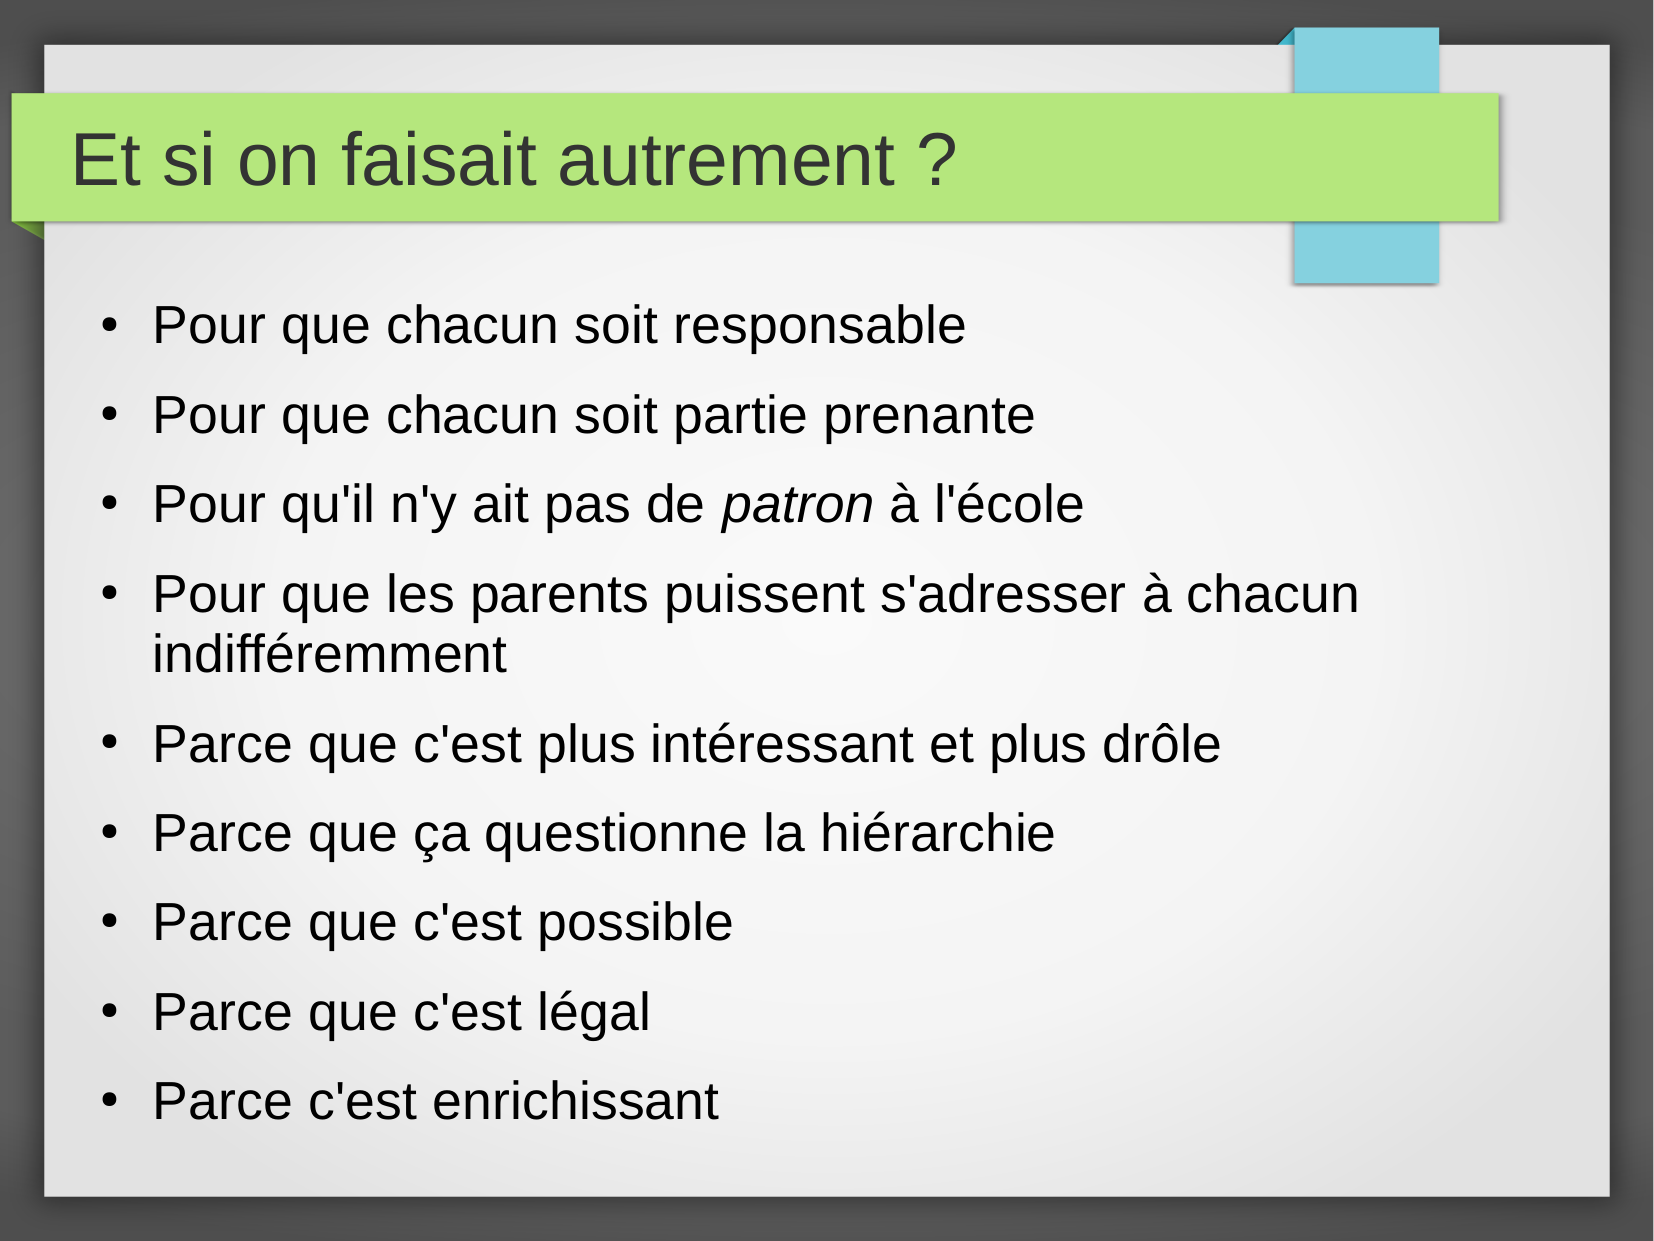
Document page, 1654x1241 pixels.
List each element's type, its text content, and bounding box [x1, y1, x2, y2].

title Et si on faisait autrement ? [70, 106, 1229, 213]
picture [0, 0, 1654, 1241]
list Pour que chacun soit responsable Pour que chacun soit partie prenante Pour qu'il n'y ait pas de patron à l'école Pour que les parents puissent s'adresser à chacun indifféremment Parce que c'est plus intéressant et plus drôle Parce que ça questionne la hiérarchie Parce que c'est possible Parce que c'est légal Parce c'est enrichissant [82, 295, 1538, 1134]
